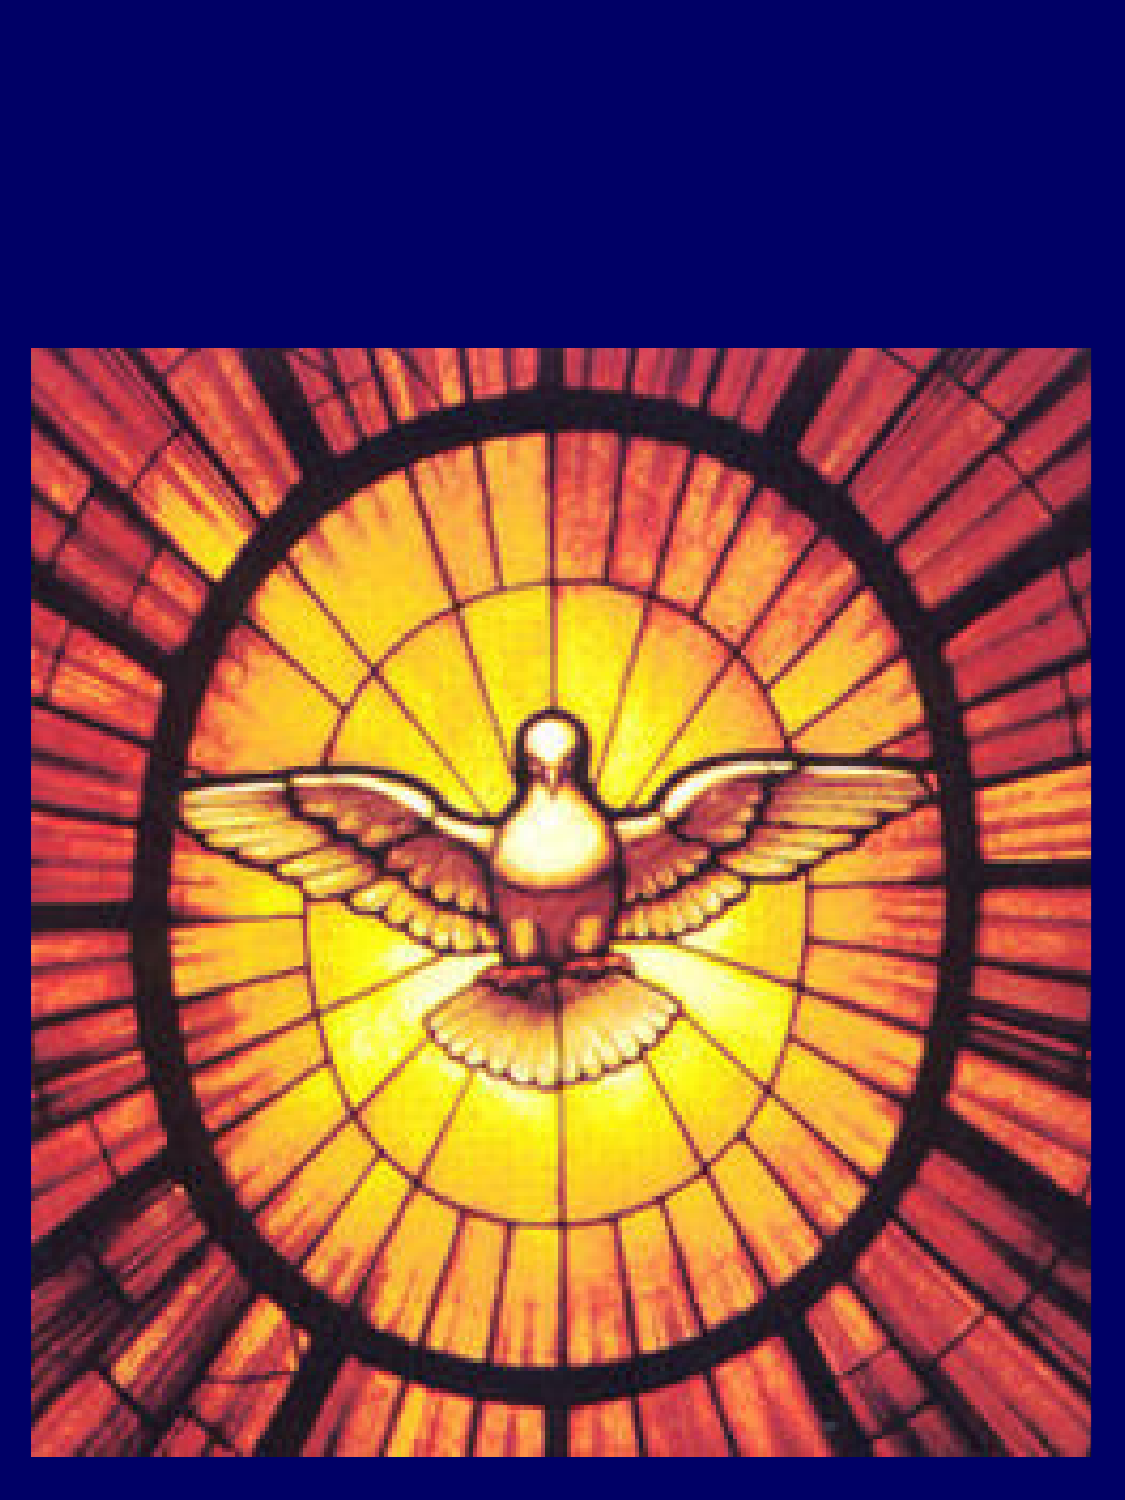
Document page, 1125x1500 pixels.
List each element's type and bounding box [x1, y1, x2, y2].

picture [31, 348, 1092, 1459]
